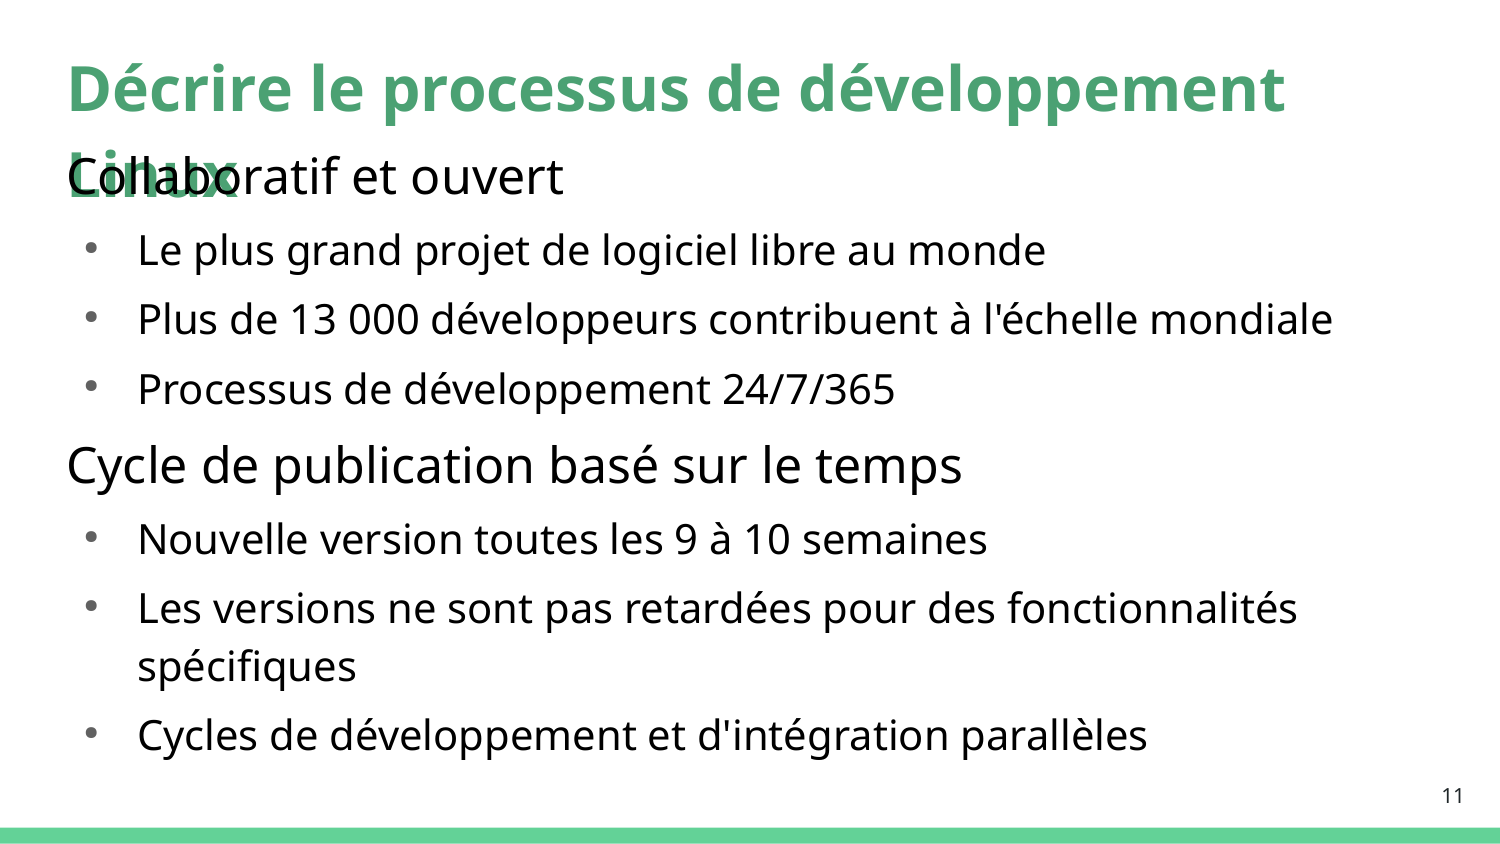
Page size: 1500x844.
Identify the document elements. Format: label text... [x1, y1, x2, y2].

title Décrire le processus de développement Linux [51, 23, 1449, 117]
list Collaboratif et ouvert Le plus grand projet de logiciel libre au monde Plus de 13 000 développeurs contribuent à l'échelle mondiale Processus de développement 24/7/365 Cycle de publication basé sur le temps Nouvelle version toutes les 9 à 10 semaines Les versions ne sont pas retardées pour des fonctionnalités spécifiques Cycles de développement et d'intégration parallèles [51, 120, 1359, 827]
text_box <numéro> [1389, 764, 1480, 830]
